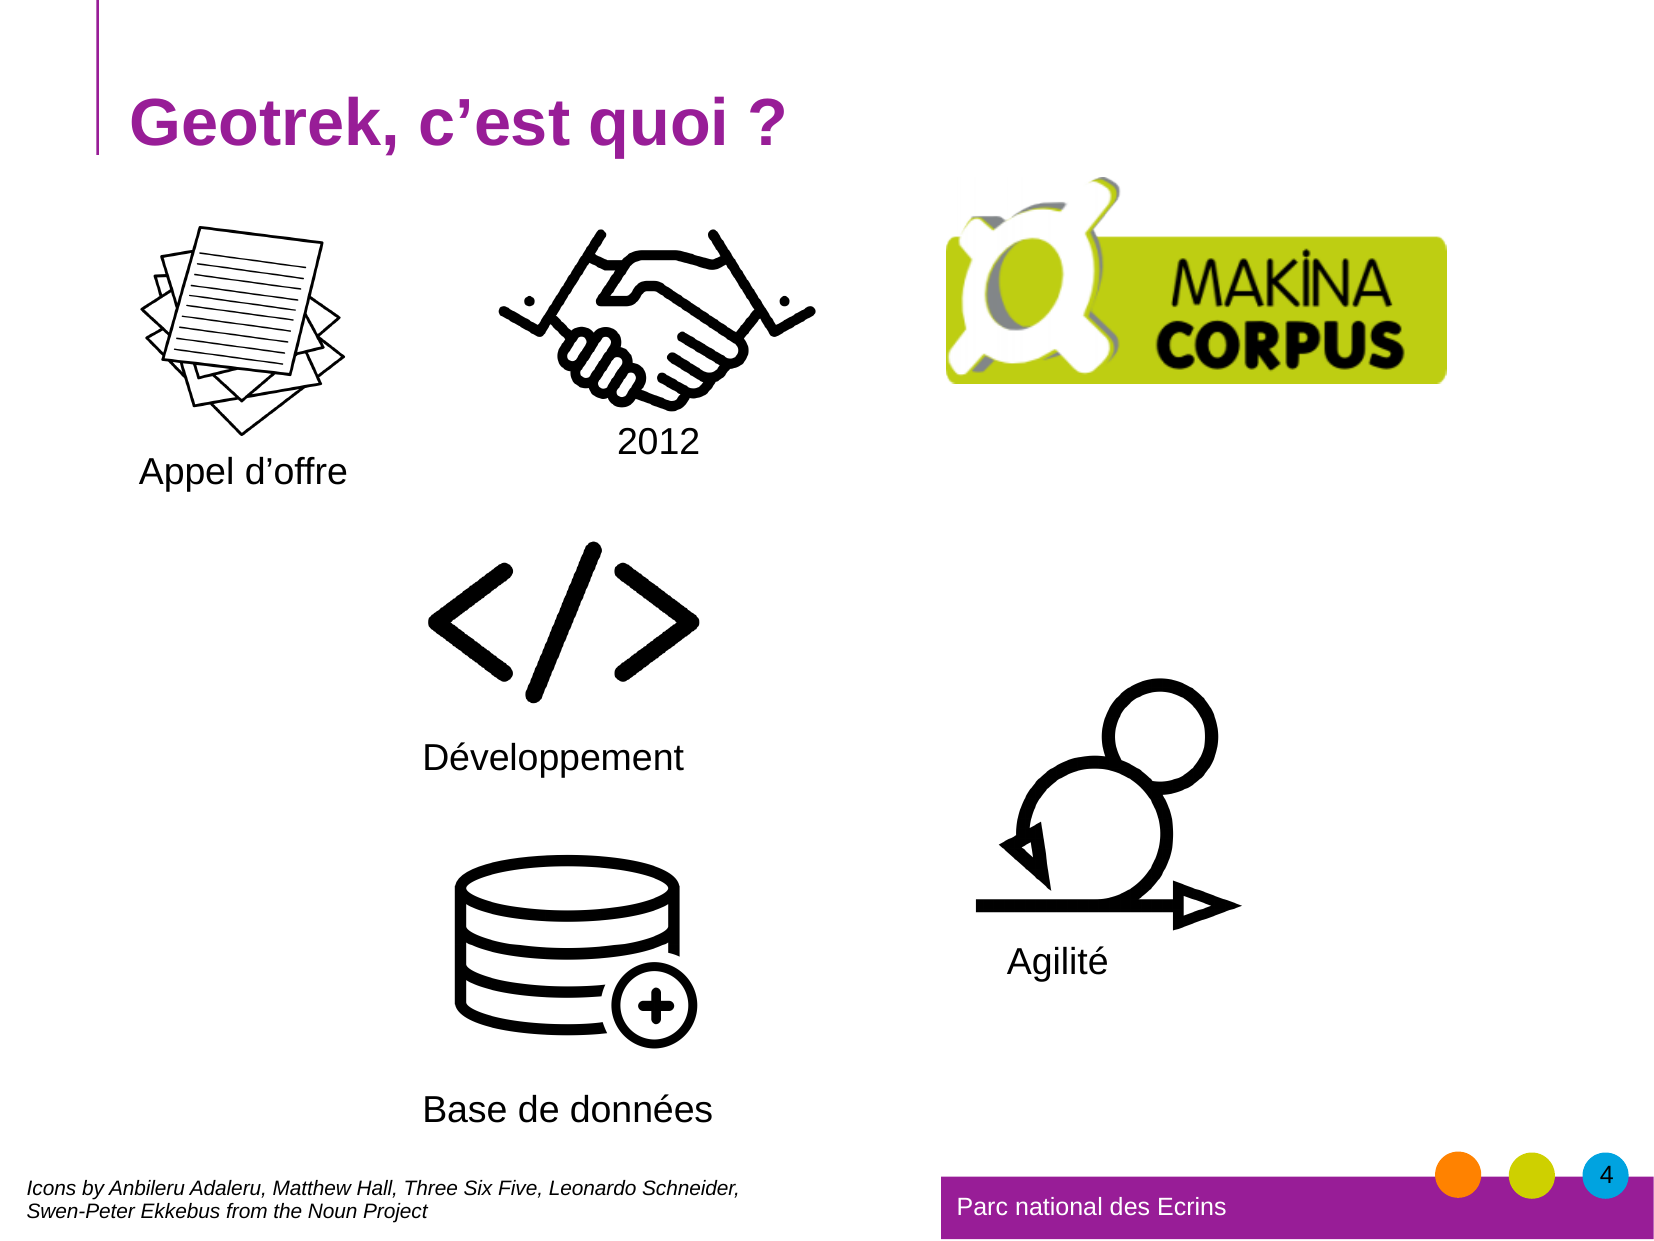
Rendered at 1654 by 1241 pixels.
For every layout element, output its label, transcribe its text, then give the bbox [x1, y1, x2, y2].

text_box 2012 [602, 413, 715, 471]
picture [118, 214, 379, 443]
picture [437, 837, 709, 1052]
text_box Icons by Anbileru Adaleru, Matthew Hall, Three Six Five, Leonardo Schneider, Swen-Peter Ekkebus from the Noun Project [11, 1169, 761, 1231]
picture [483, 206, 827, 441]
picture [946, 177, 1447, 384]
text_box Appel d’offre [124, 442, 363, 500]
picture [962, 667, 1257, 940]
text_box Base de données [407, 1080, 729, 1138]
text_box Développement [407, 728, 699, 786]
picture [407, 521, 733, 740]
title Geotrek, c’est quoi ? [129, 11, 1619, 160]
text_box Agilité [992, 933, 1124, 990]
